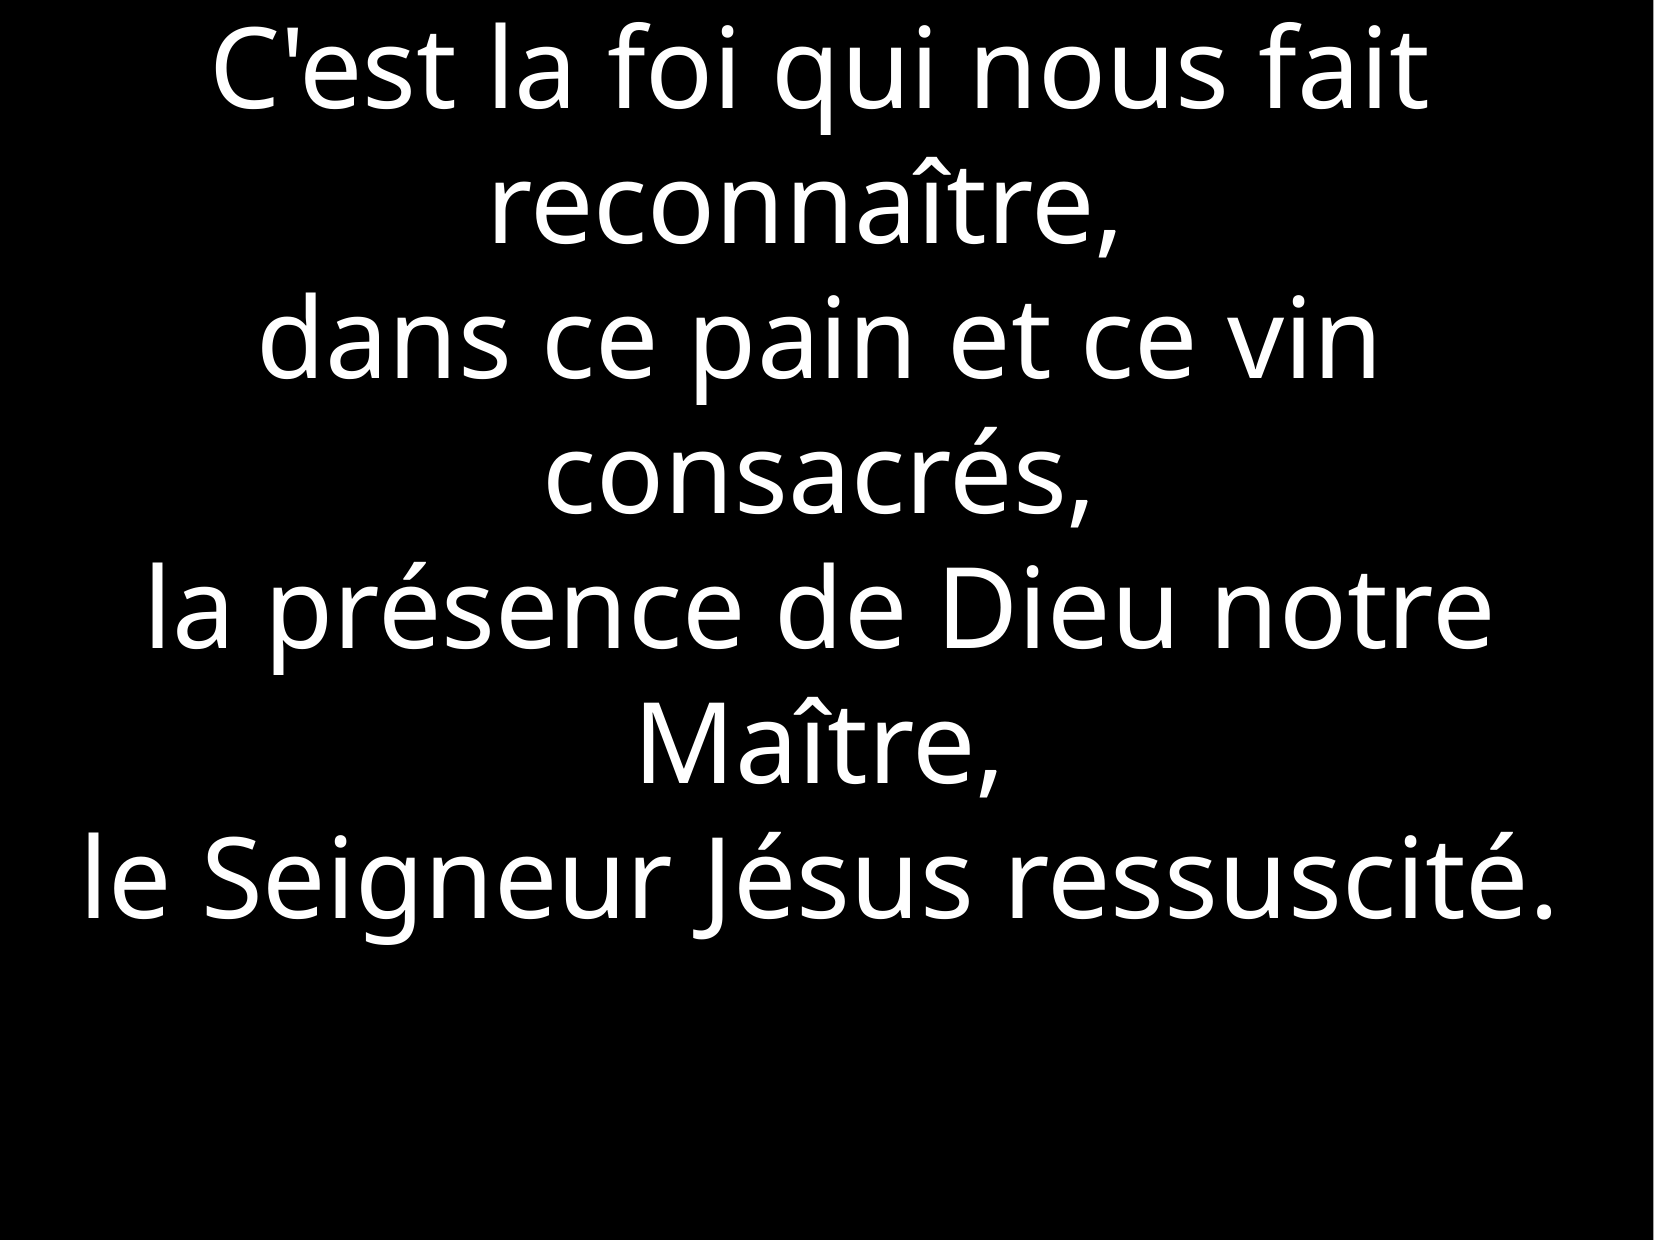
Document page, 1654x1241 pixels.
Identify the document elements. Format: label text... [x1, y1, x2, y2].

list C'est la foi qui nous fait reconnaître, dans ce pain et ce vin consacrés, la présence de Dieu notre Maître, le Seigneur Jésus ressuscité. [39, 0, 1602, 1024]
